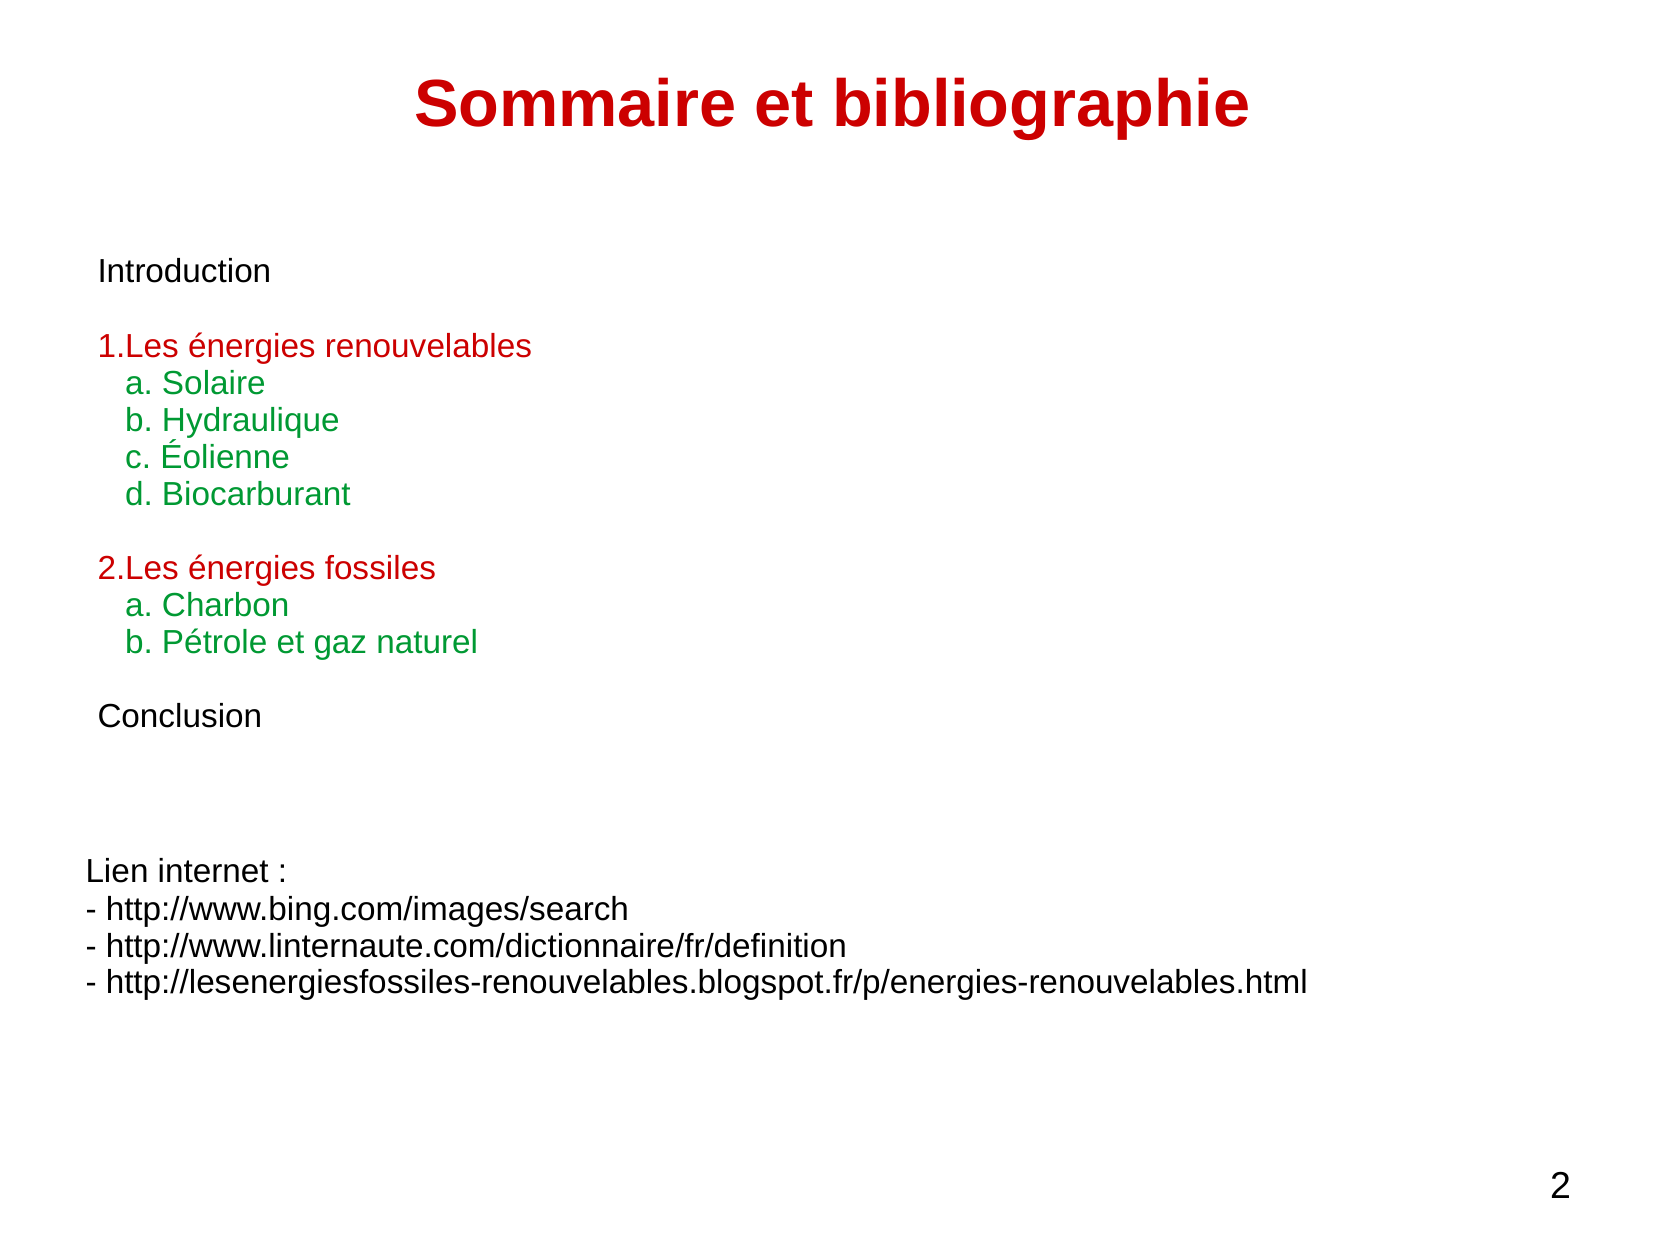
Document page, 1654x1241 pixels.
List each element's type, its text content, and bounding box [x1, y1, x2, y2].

text_box Sommaire et bibliographie Introduction 1.Les énergies renouvelables a. Solaire b. Hydraulique c. Éolienne d. Biocarburant 2.Les énergies fossiles a. Charbon b. Pétrole et gaz naturel Conclusion [82, 59, 1583, 783]
text_box Lien internet : - http://www.bing.com/images/search - http://www.linternaute.com/dictionnaire/fr/definition - http://lesenergiesfossiles-renouvelables.blogspot.fr/p/energies-renouvelables.html [70, 845, 1595, 1084]
text_box 2 [1535, 1157, 1619, 1215]
